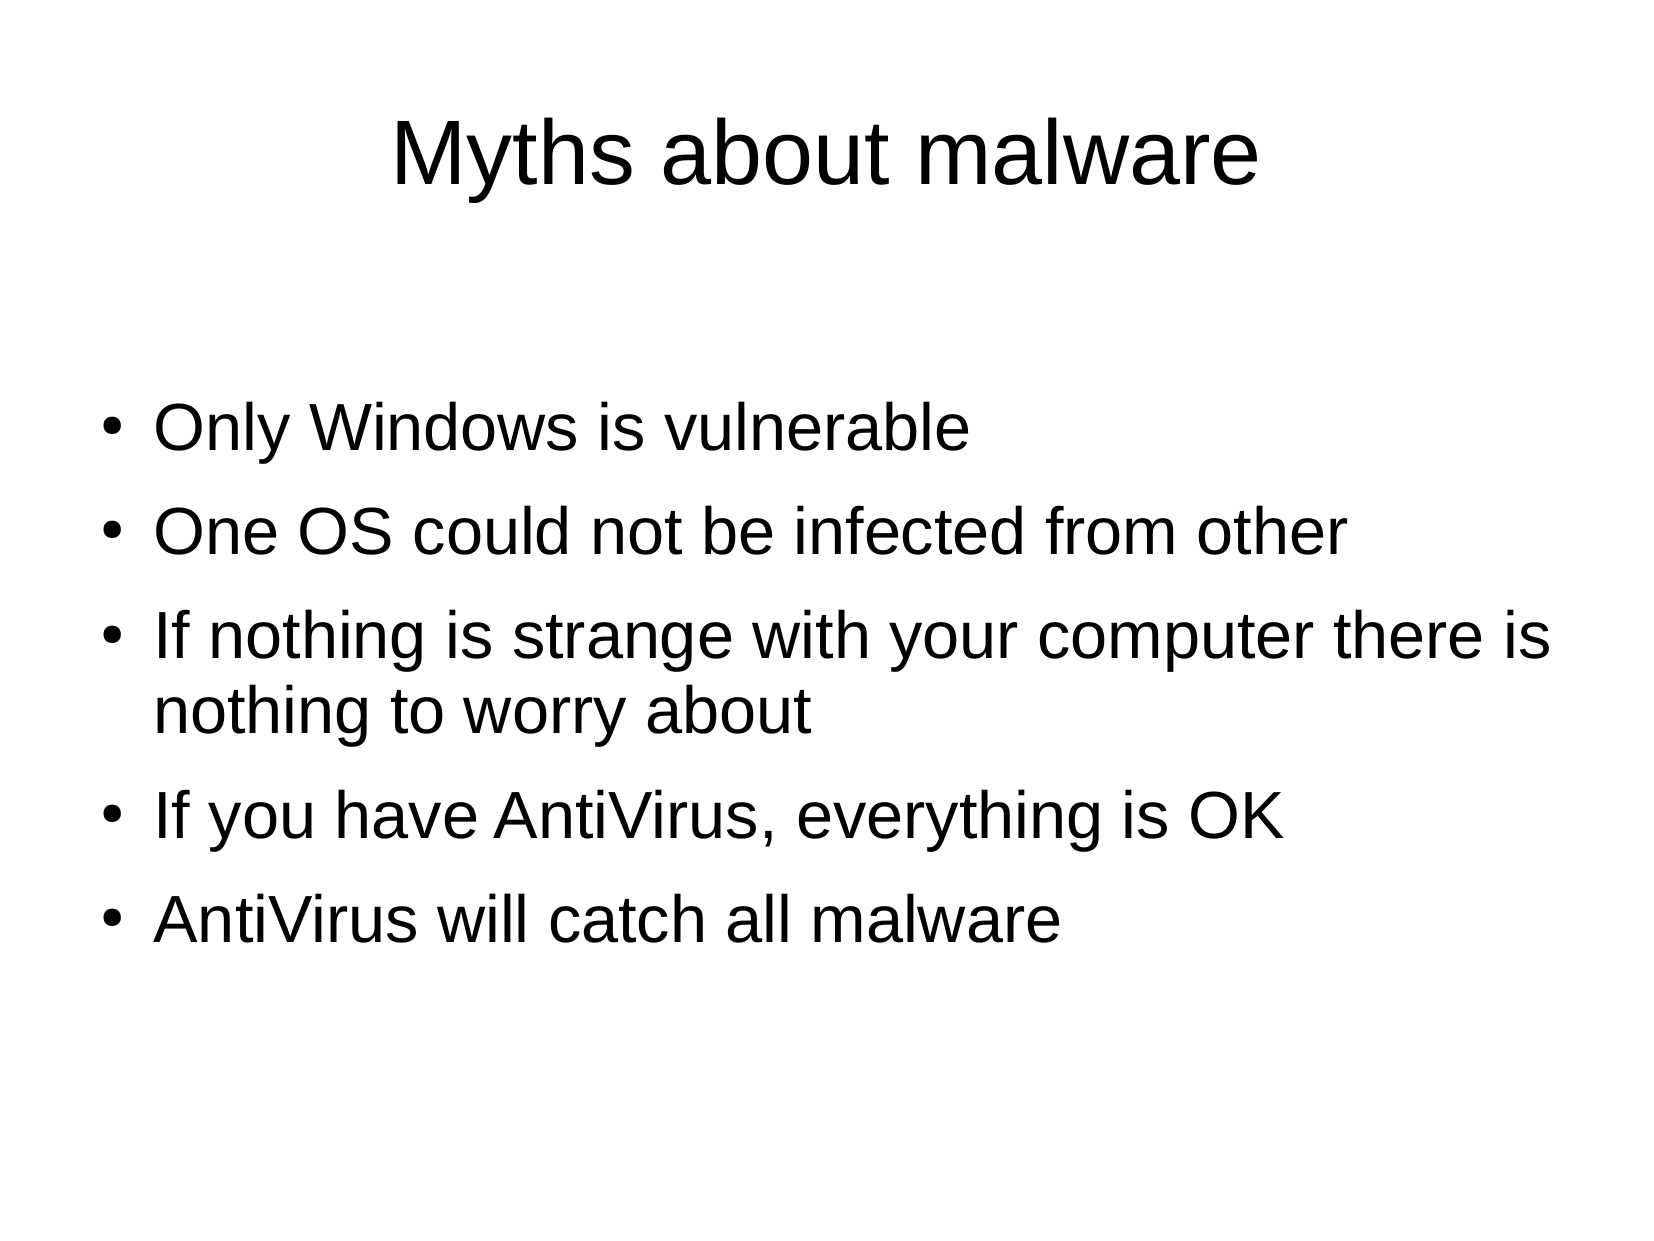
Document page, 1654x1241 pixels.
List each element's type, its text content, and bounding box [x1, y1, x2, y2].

title Myths about malware [82, 49, 1571, 257]
list Only Windows is vulnerable One OS could not be infected from other If nothing is strange with your computer there is nothing to worry about If you have AntiVirus, everything is OK AntiVirus will catch all malware [82, 390, 1571, 1019]
